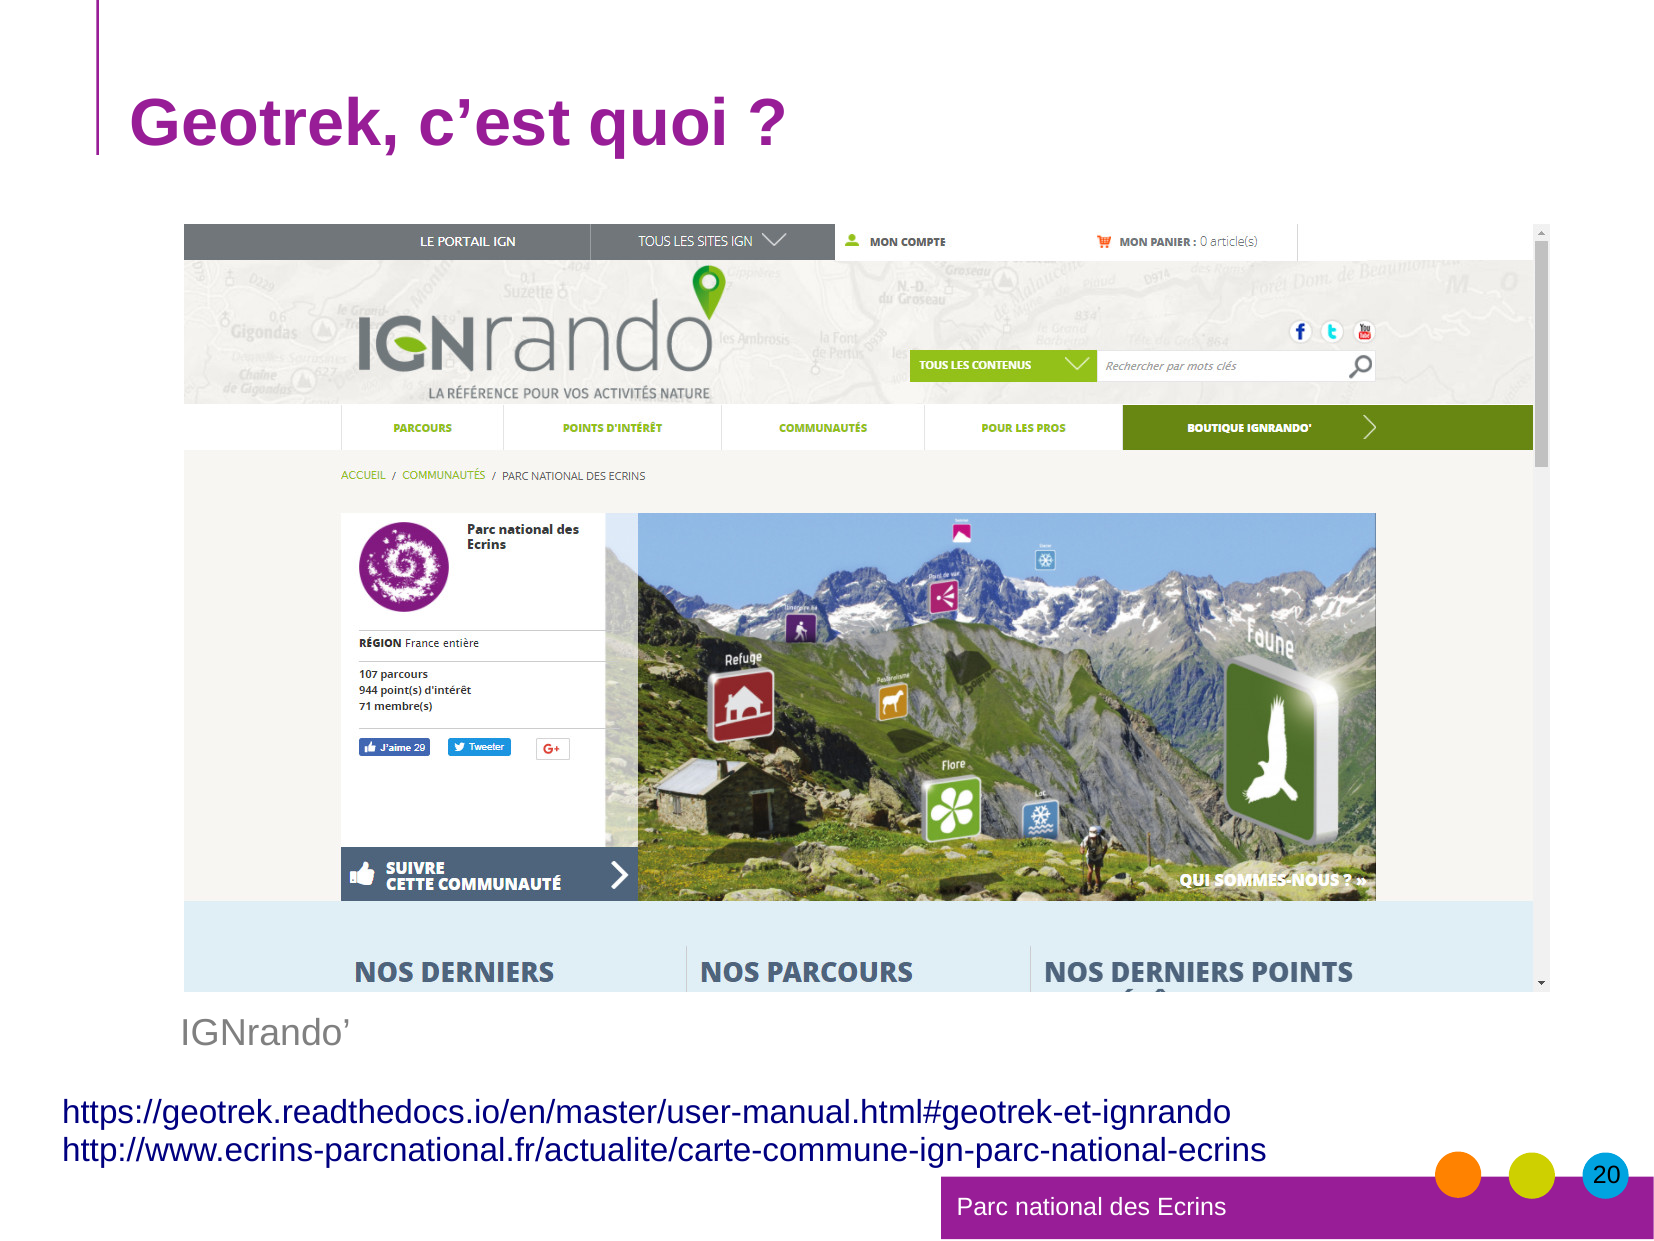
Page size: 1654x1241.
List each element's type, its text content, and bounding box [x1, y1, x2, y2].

text_box https://geotrek.readthedocs.io/en/master/user-manual.html#geotrek-et-ignrando http://www.ecrins-parcnational.fr/actualite/carte-commune-ign-parc-national-ecrins [47, 1086, 1512, 1176]
picture [184, 224, 1550, 992]
text_box IGNrando’ [165, 1003, 696, 1061]
title Geotrek, c’est quoi ? [129, 11, 1619, 160]
